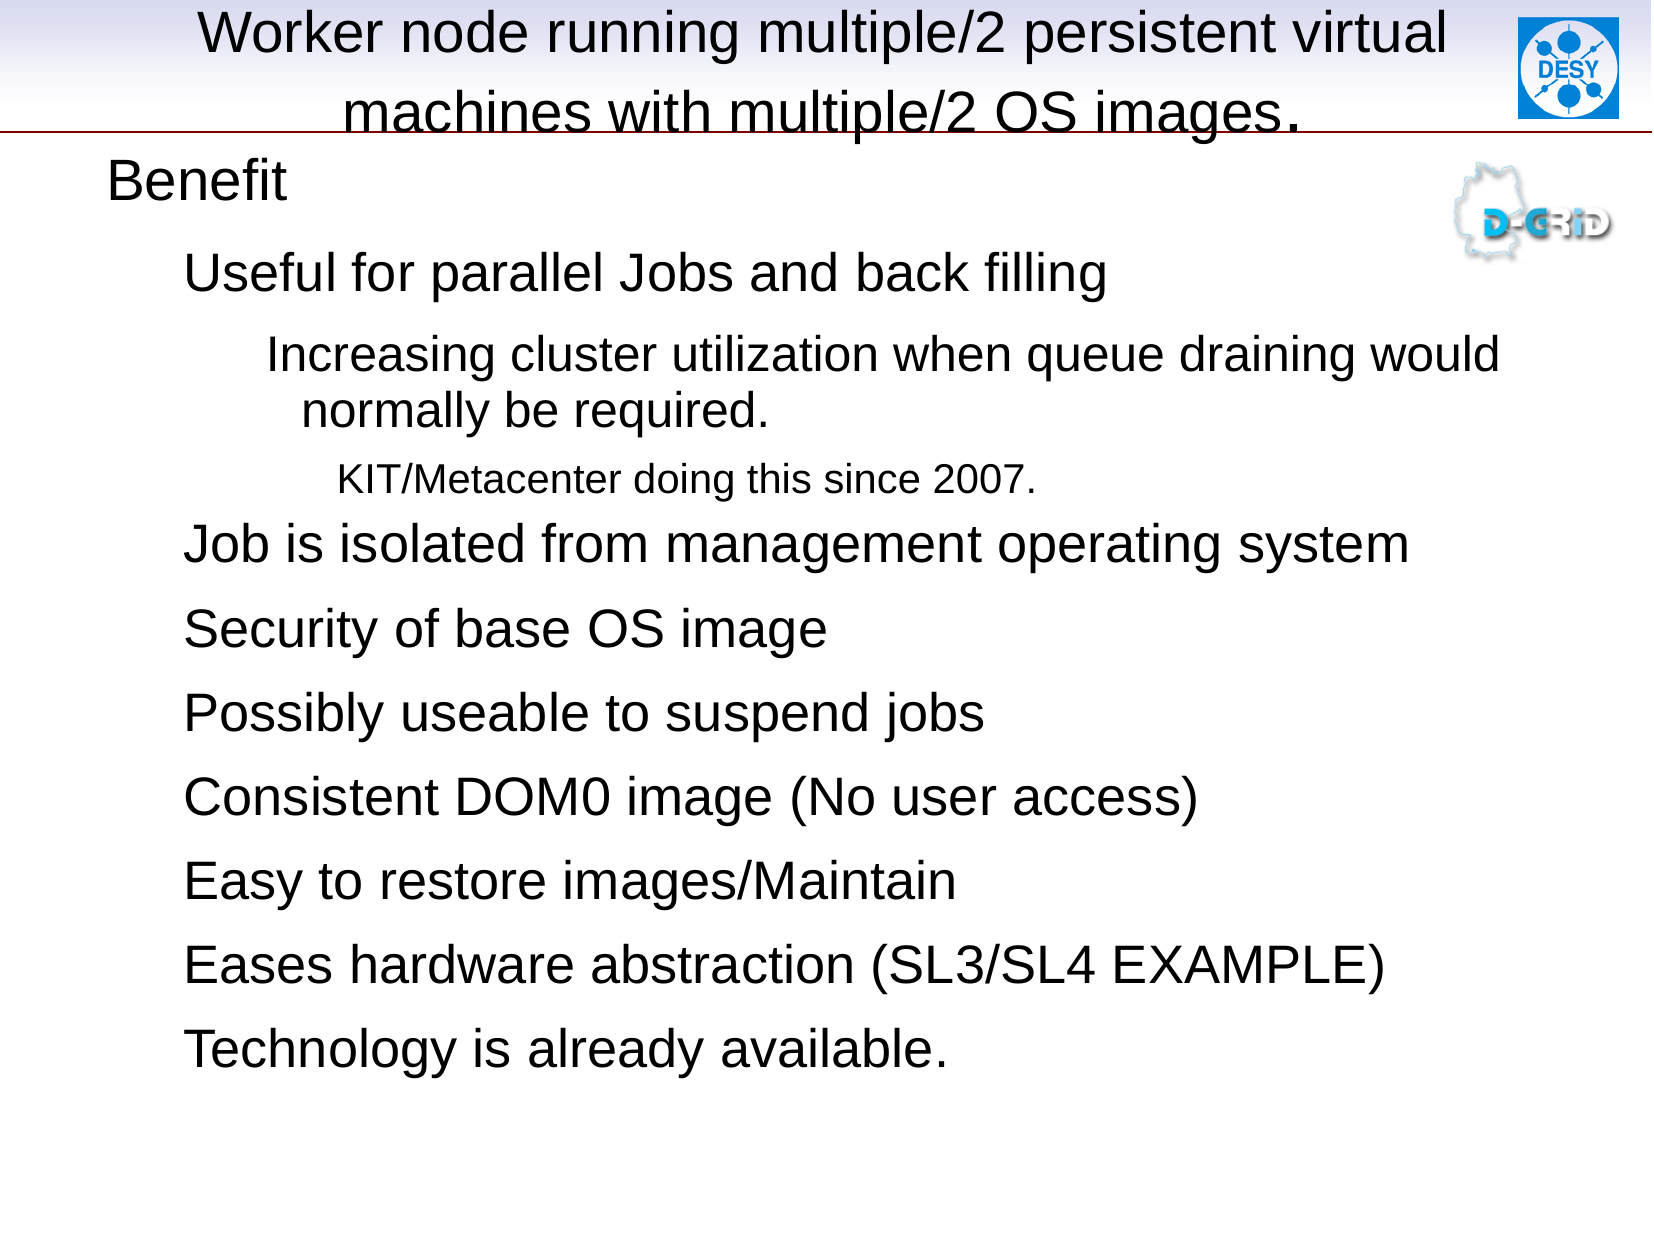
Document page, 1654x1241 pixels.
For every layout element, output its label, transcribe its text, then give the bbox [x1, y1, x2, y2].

picture [1565, 17, 1619, 119]
list Benefit Useful for parallel Jobs and back filling Increasing cluster utilization when queue draining would normally be required. KIT/Metacenter doing this since 2007. Job is isolated from management operating system Security of base OS image Possibly useable to suspend jobs Consistent DOM0 image (No user access) Easy to restore images/Maintain Eases hardware abstraction (SL3/SL4 EXAMPLE) Technology is already available. [88, 147, 1577, 1099]
picture [1577, 147, 1646, 266]
title Worker node running multiple/2 persistent virtual machines with multiple/2 OS images. [82, 0, 1565, 149]
